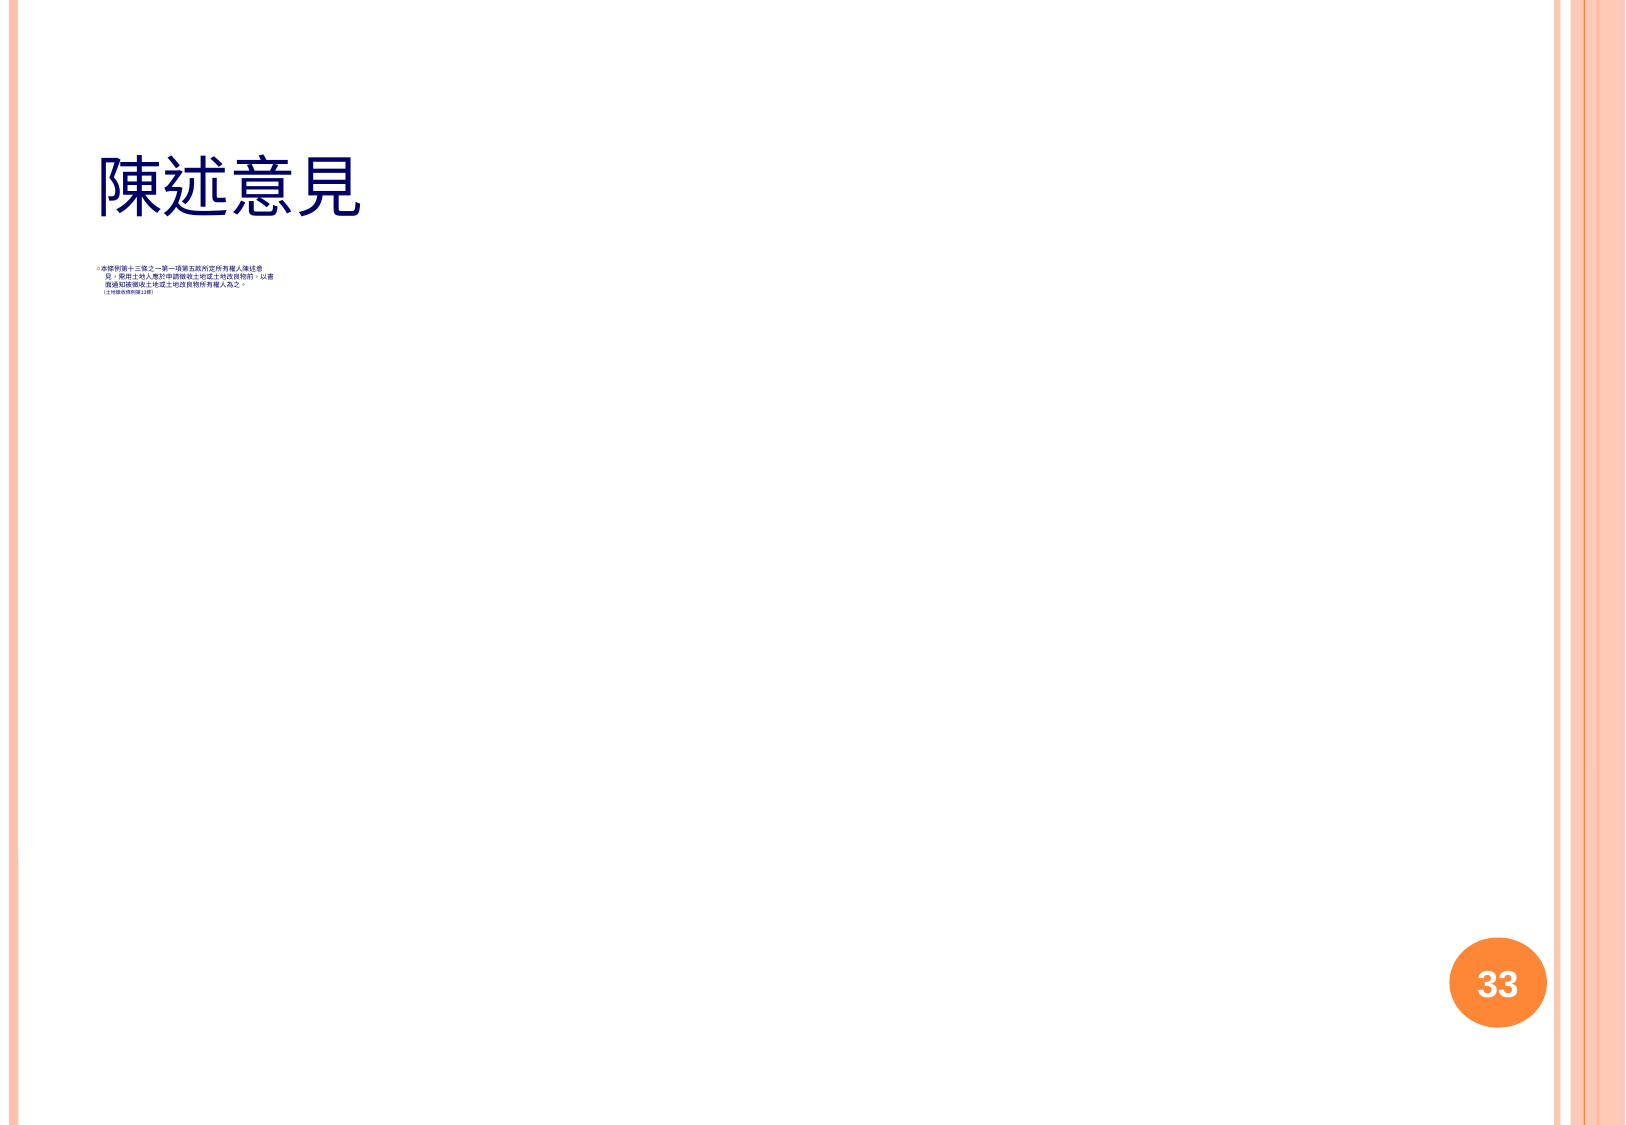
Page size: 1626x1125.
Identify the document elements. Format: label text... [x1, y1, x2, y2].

list 本條例第十三條之一第一項第五款所定所有權人陳述意見，需用土地人應於申請徵收土地或土地改良物前，以書面通知被徵收土地或土地改良物所有權人為之。 （土地徵收條例第13條） [81, 262, 1409, 1062]
title 陳述意見 [81, 45, 1409, 233]
